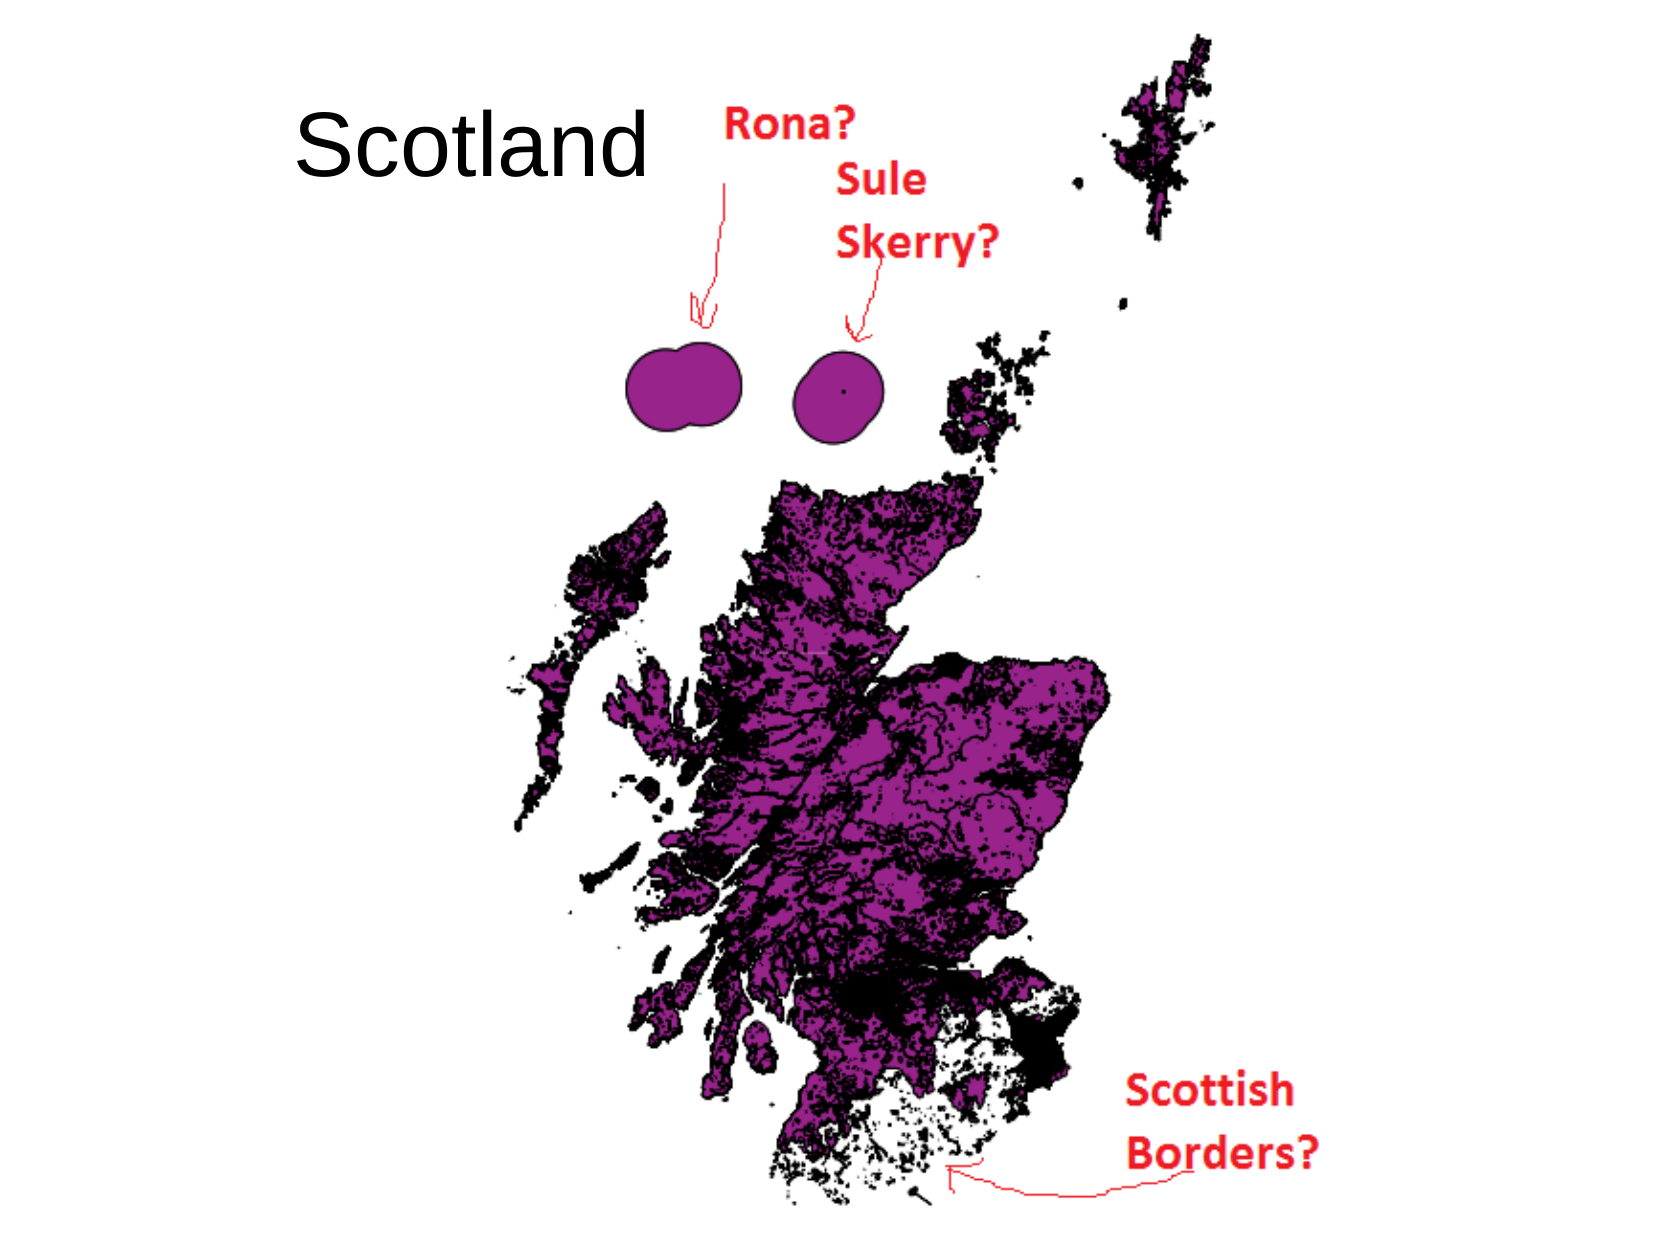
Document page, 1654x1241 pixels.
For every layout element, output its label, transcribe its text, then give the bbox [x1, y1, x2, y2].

title Scotland [0, 40, 1217, 249]
picture [283, 0, 1392, 1241]
